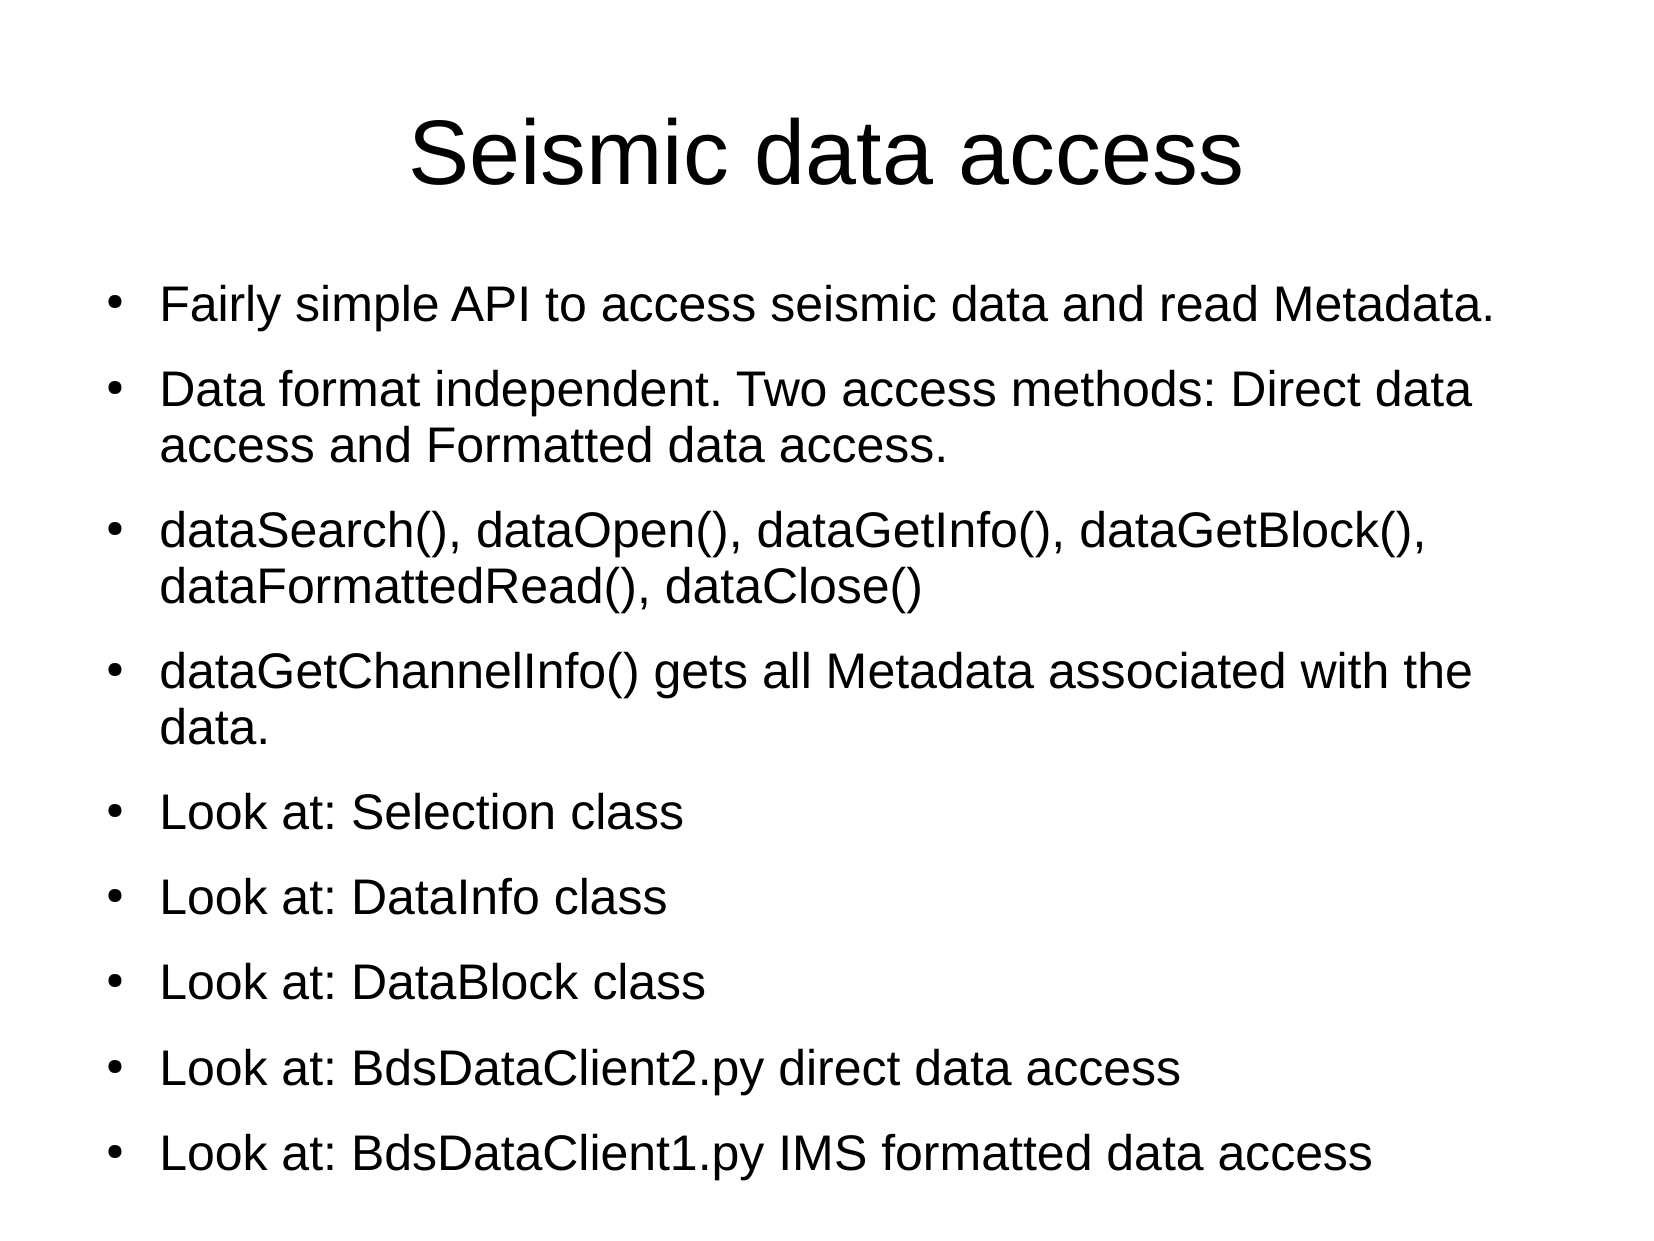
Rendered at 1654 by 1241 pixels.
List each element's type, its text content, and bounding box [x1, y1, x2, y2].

title Seismic data access [82, 49, 1571, 257]
list Fairly simple API to access seismic data and read Metadata. Data format independent. Two access methods: Direct data access and Formatted data access. dataSearch(), dataOpen(), dataGetInfo(), dataGetBlock(), dataFormattedRead(), dataClose() dataGetChannelInfo() gets all Metadata associated with the data. Look at: Selection class Look at: DataInfo class Look at: DataBlock class Look at: BdsDataClient2.py direct data access Look at: BdsDataClient1.py IMS formatted data access [88, 275, 1577, 1182]
